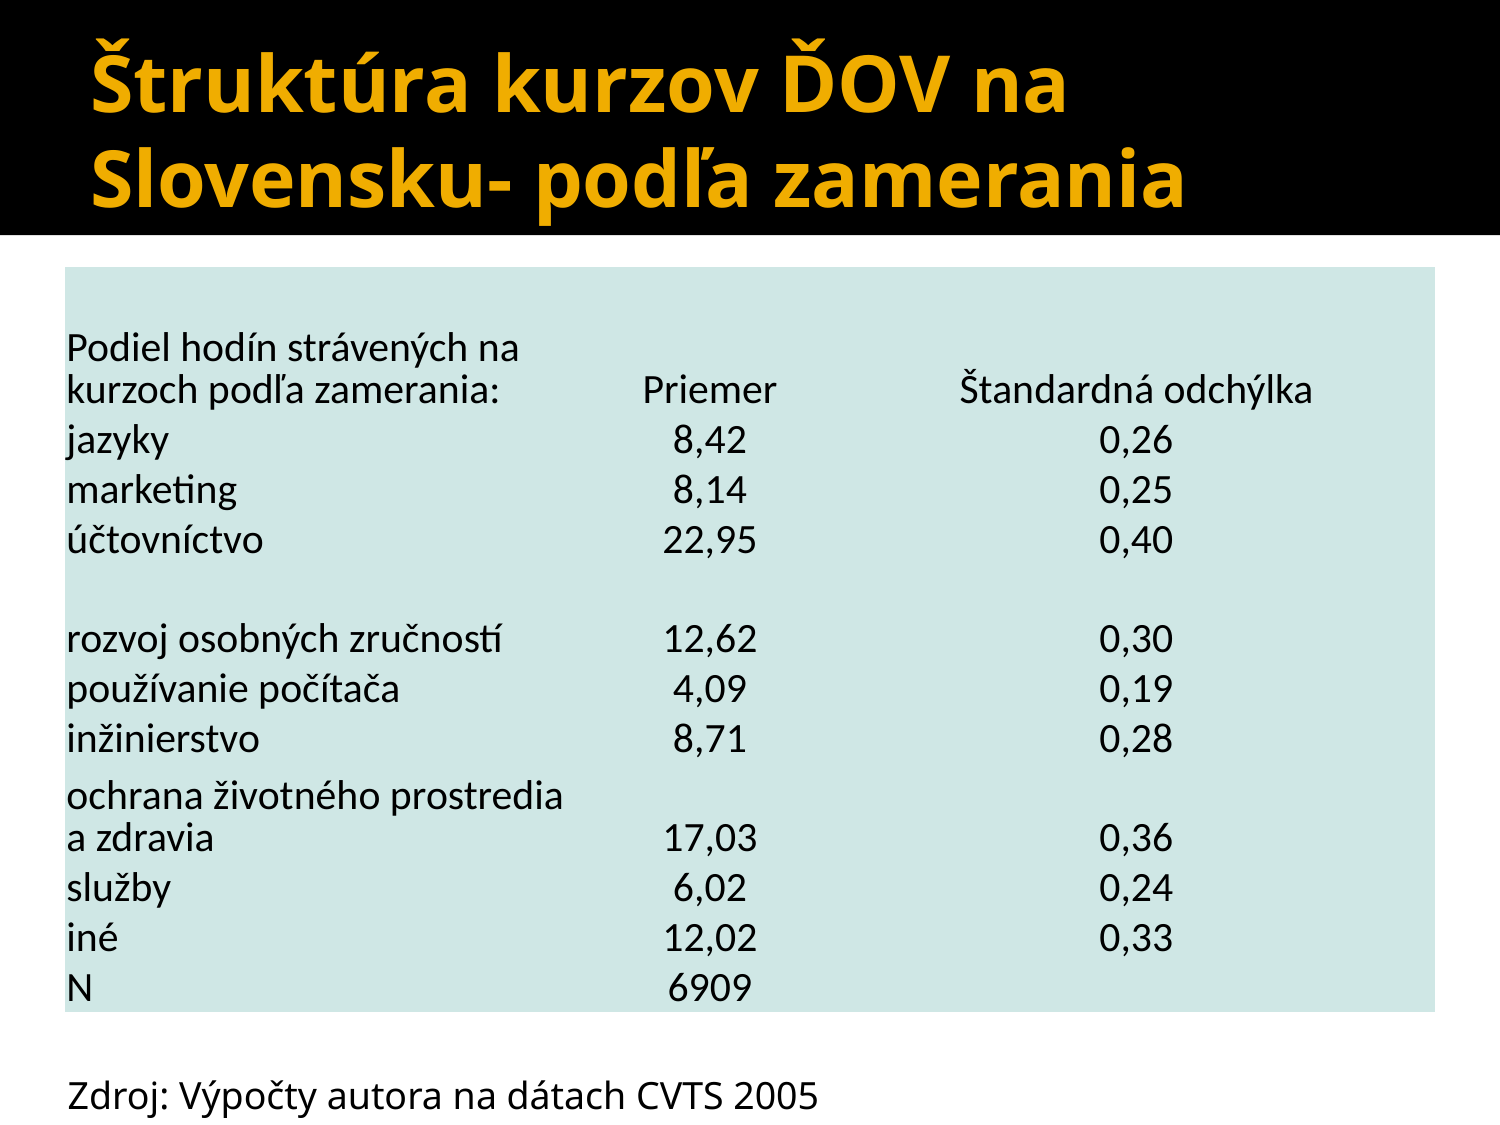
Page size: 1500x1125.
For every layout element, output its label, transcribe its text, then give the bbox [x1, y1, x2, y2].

table_cell 17,03 [582, 763, 838, 862]
table_header Priemer [582, 267, 838, 414]
table_cell 0,36 [838, 763, 1435, 862]
table_cell 0,25 [838, 464, 1435, 514]
table_cell 6909 [582, 962, 838, 1012]
table_cell 0,24 [838, 862, 1435, 912]
table_cell iné [65, 912, 582, 962]
title Štruktúra kurzov ĎOV na Slovensku- podľa zamerania [75, 25, 1425, 231]
table_cell 0,33 [838, 912, 1435, 962]
table_cell 8,42 [582, 414, 838, 464]
table_cell marketing [65, 464, 582, 514]
table_cell [838, 962, 1435, 1012]
table_cell 6,02 [582, 862, 838, 912]
table_cell ochrana životného prostredia a zdravia [65, 763, 582, 862]
table_cell používanie počítača [65, 663, 582, 713]
table_cell 0,30 [838, 564, 1435, 663]
table_cell 4,09 [582, 663, 838, 713]
table_cell 12,62 [582, 564, 838, 663]
table_cell účtovníctvo [65, 514, 582, 564]
table_cell rozvoj osobných zručností [65, 564, 582, 663]
table_cell N [65, 962, 582, 1012]
table_cell 8,14 [582, 464, 838, 514]
table_cell jazyky [65, 414, 582, 464]
table_cell 0,40 [838, 514, 1435, 564]
table_cell 8,71 [582, 713, 838, 763]
table_cell 0,19 [838, 663, 1435, 713]
table_cell 22,95 [582, 514, 838, 564]
table_header Štandardná odchýlka [838, 267, 1435, 414]
table_header Podiel hodín strávených na kurzoch podľa zamerania: [65, 267, 582, 414]
table_cell 12,02 [582, 912, 838, 962]
table_cell inžinierstvo [65, 713, 582, 763]
table_cell 0,28 [838, 713, 1435, 763]
table_cell 0,26 [838, 414, 1435, 464]
text_box Zdroj: Výpočty autora na dátach CVTS 2005 [53, 1064, 928, 1125]
table_cell služby [65, 862, 582, 912]
